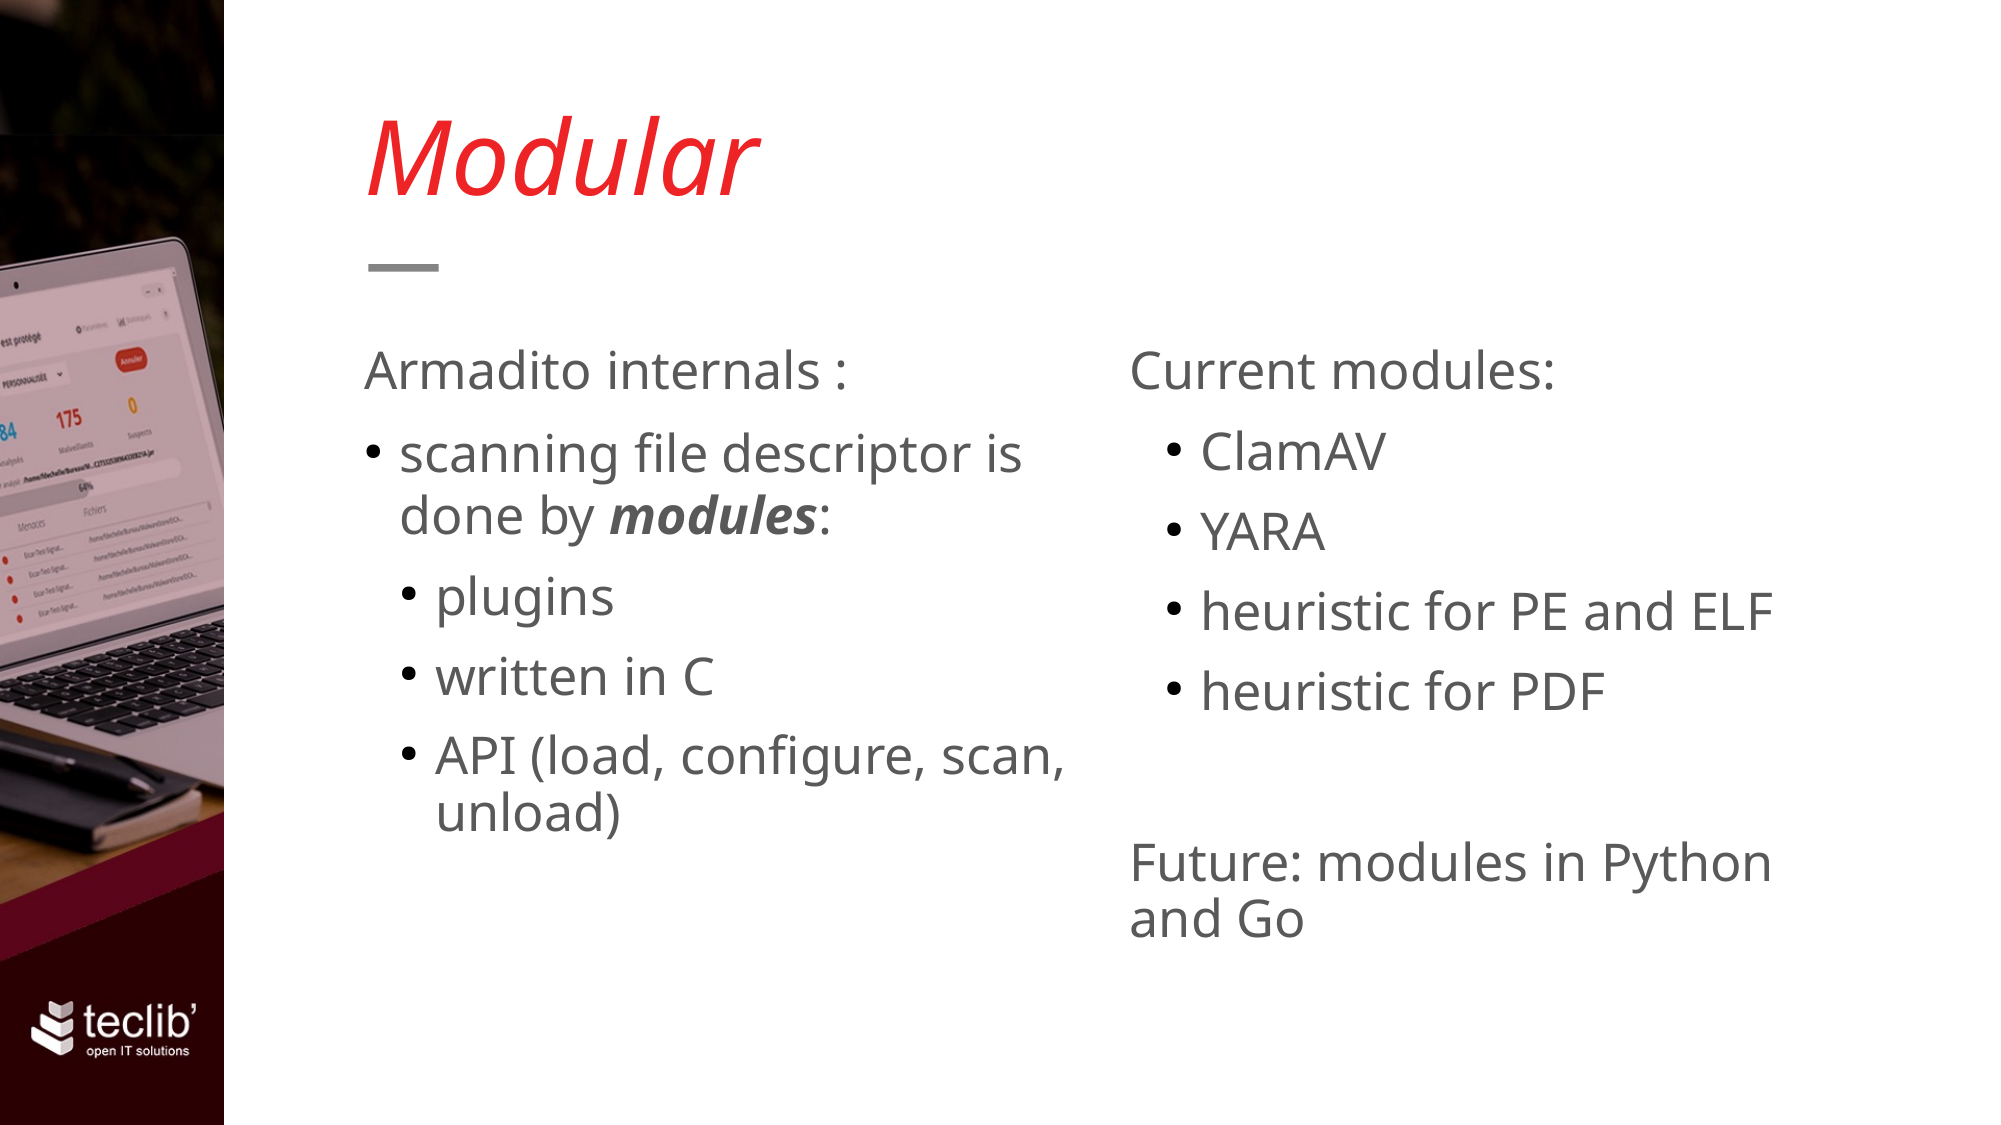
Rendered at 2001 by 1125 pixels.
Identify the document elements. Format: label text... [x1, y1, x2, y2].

picture [0, 0, 224, 1125]
list Current modules: ClamAV YARA heuristic for PE and ELF heuristic for PDF Future: modules in Python and Go [1122, 332, 1861, 1047]
text_box [368, 264, 439, 272]
list Armadito internals : scanning file descriptor is done by modules: plugins written in C API (load, configure, scan, unload) [356, 332, 1095, 1047]
title Modular [356, 83, 1863, 317]
